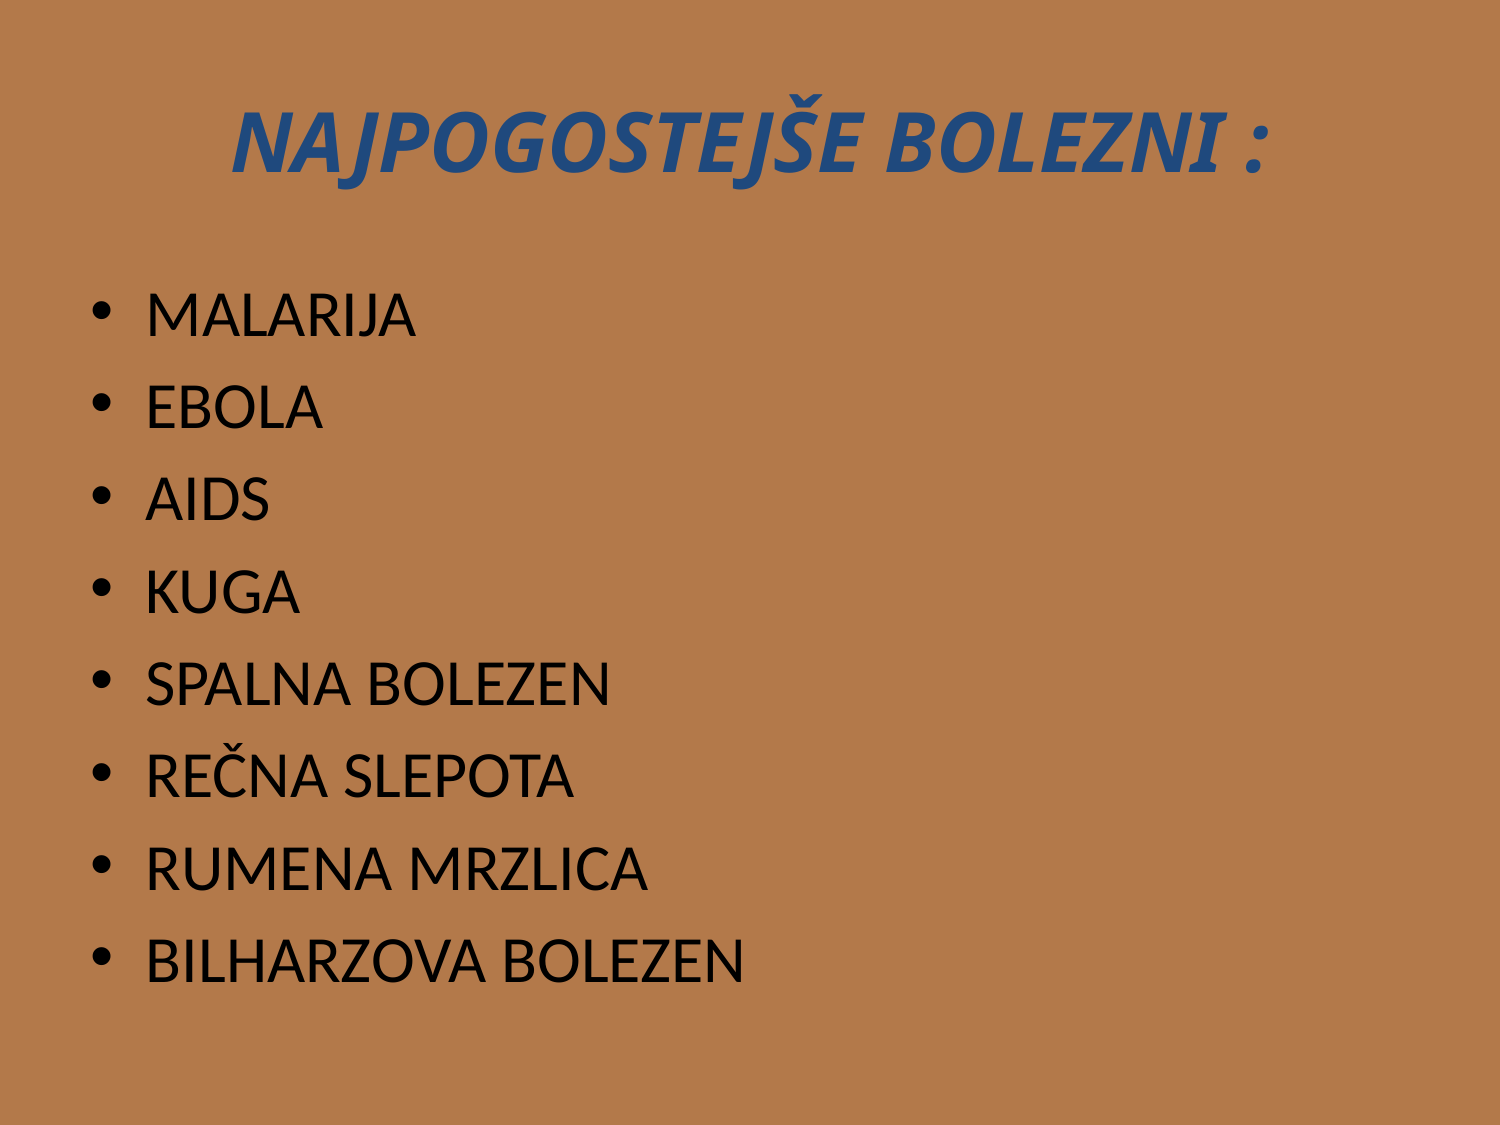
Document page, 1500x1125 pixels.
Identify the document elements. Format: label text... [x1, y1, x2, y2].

title NAJPOGOSTEJŠE BOLEZNI : [75, 45, 1425, 233]
list MALARIJA EBOLA AIDS KUGA SPALNA BOLEZEN REČNA SLEPOTA RUMENA MRZLICA BILHARZOVA BOLEZEN [75, 262, 1425, 1005]
